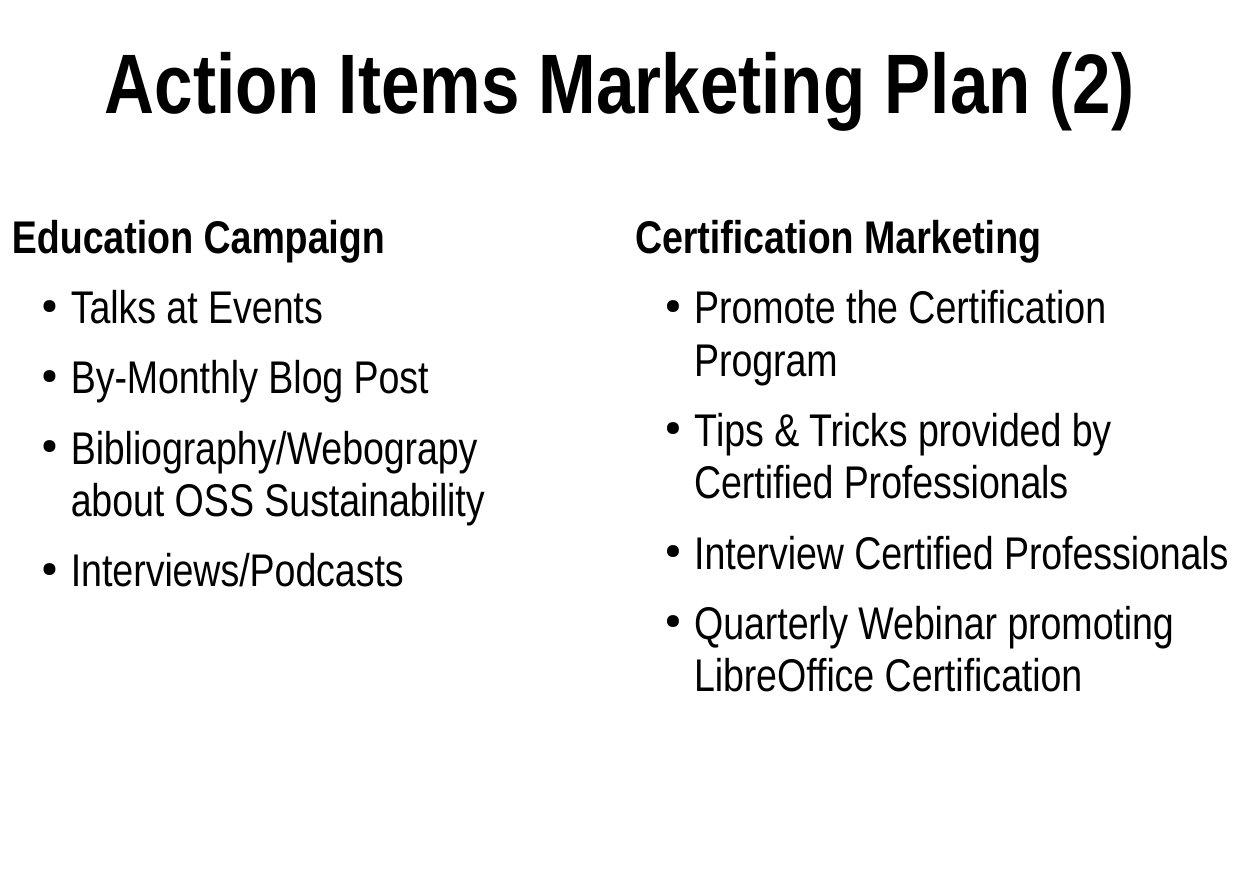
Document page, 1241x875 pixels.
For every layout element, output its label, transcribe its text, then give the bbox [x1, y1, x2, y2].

title Action Items Marketing Plan (2) [11, 12, 1229, 155]
list Certification Marketing Promote the Certification Program Tips & Tricks provided by Certified Professionals Interview Certified Professionals Quarterly Webinar promoting LibreOffice Certification [635, 210, 1229, 863]
list Education Campaign Talks at Events By-Monthly Blog Post Bibliography/Webograpy about OSS Sustainability Interviews/Podcasts [11, 210, 606, 863]
